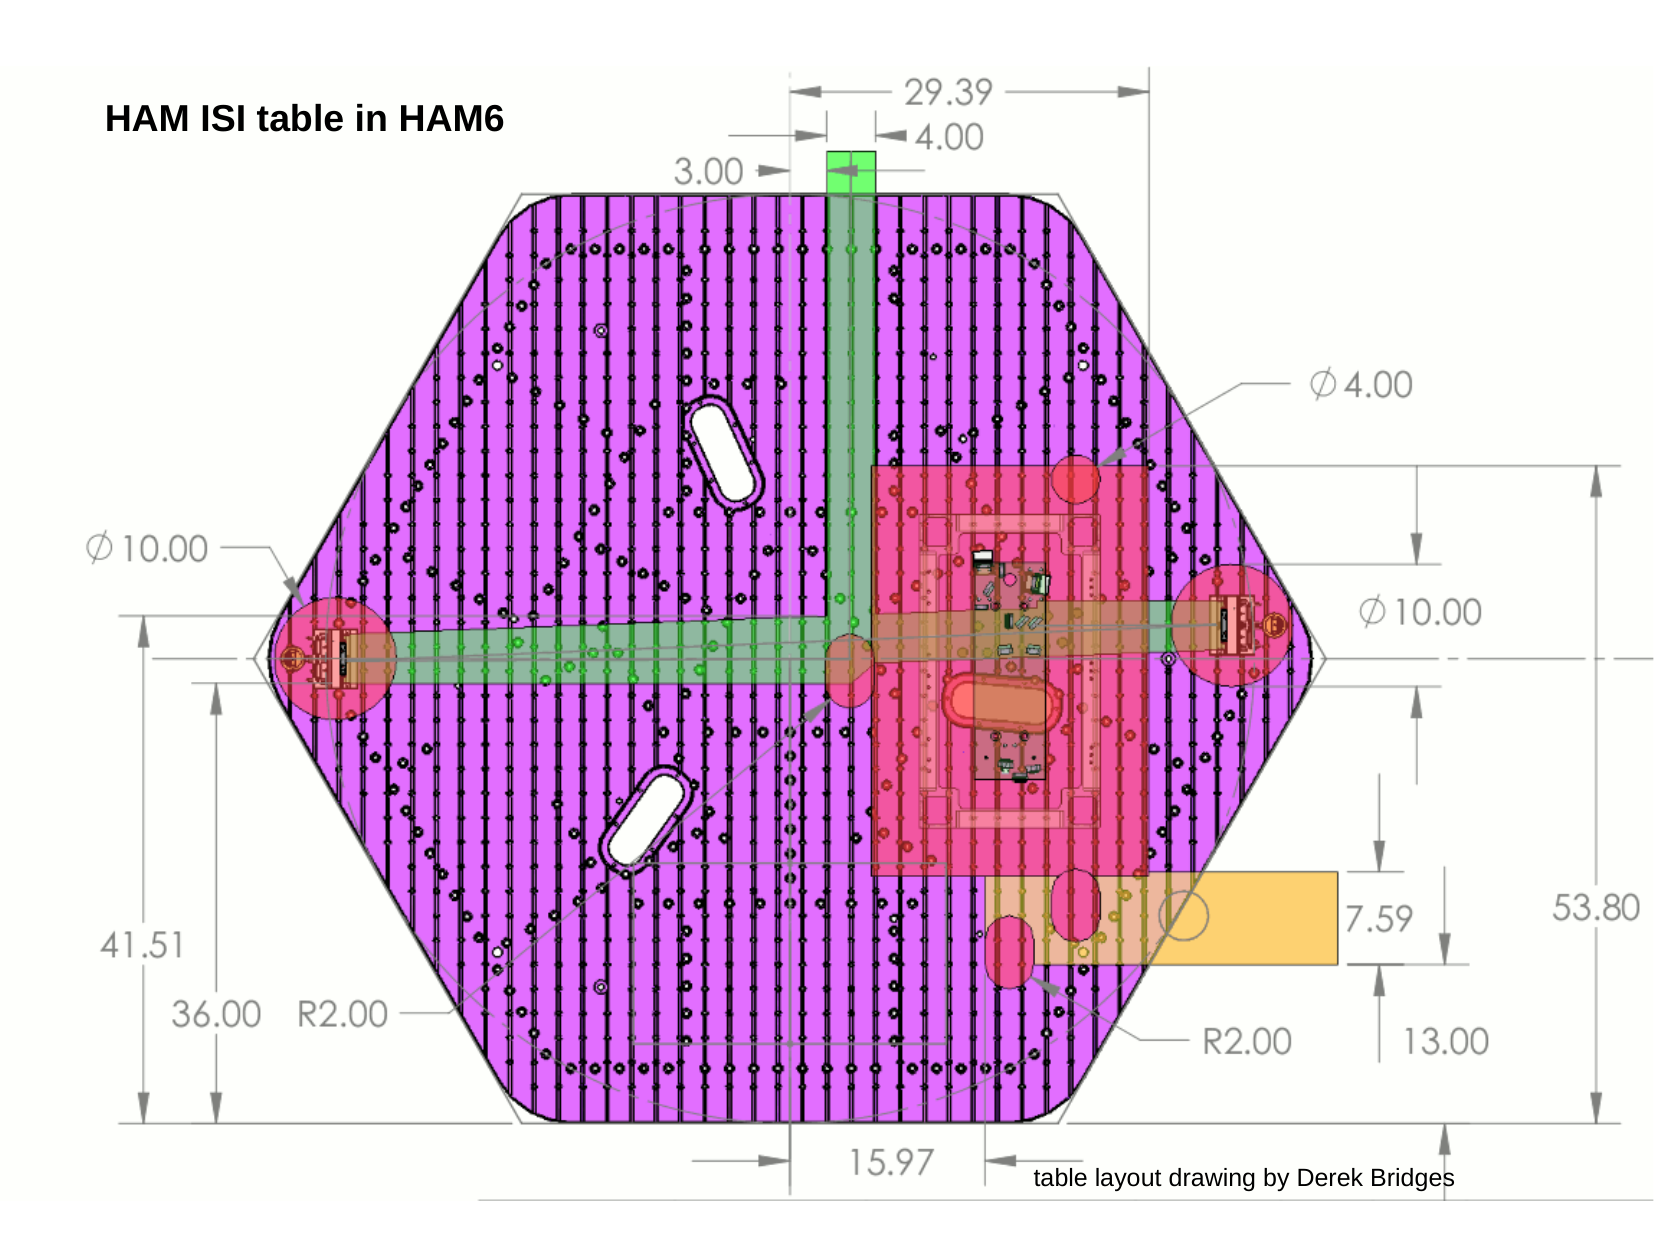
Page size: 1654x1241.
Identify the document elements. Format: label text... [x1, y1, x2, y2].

picture [0, 66, 1654, 1201]
text_box table layout drawing by Derek Bridges [1018, 1156, 1631, 1200]
text_box HAM ISI table in HAM6 [75, 75, 534, 162]
